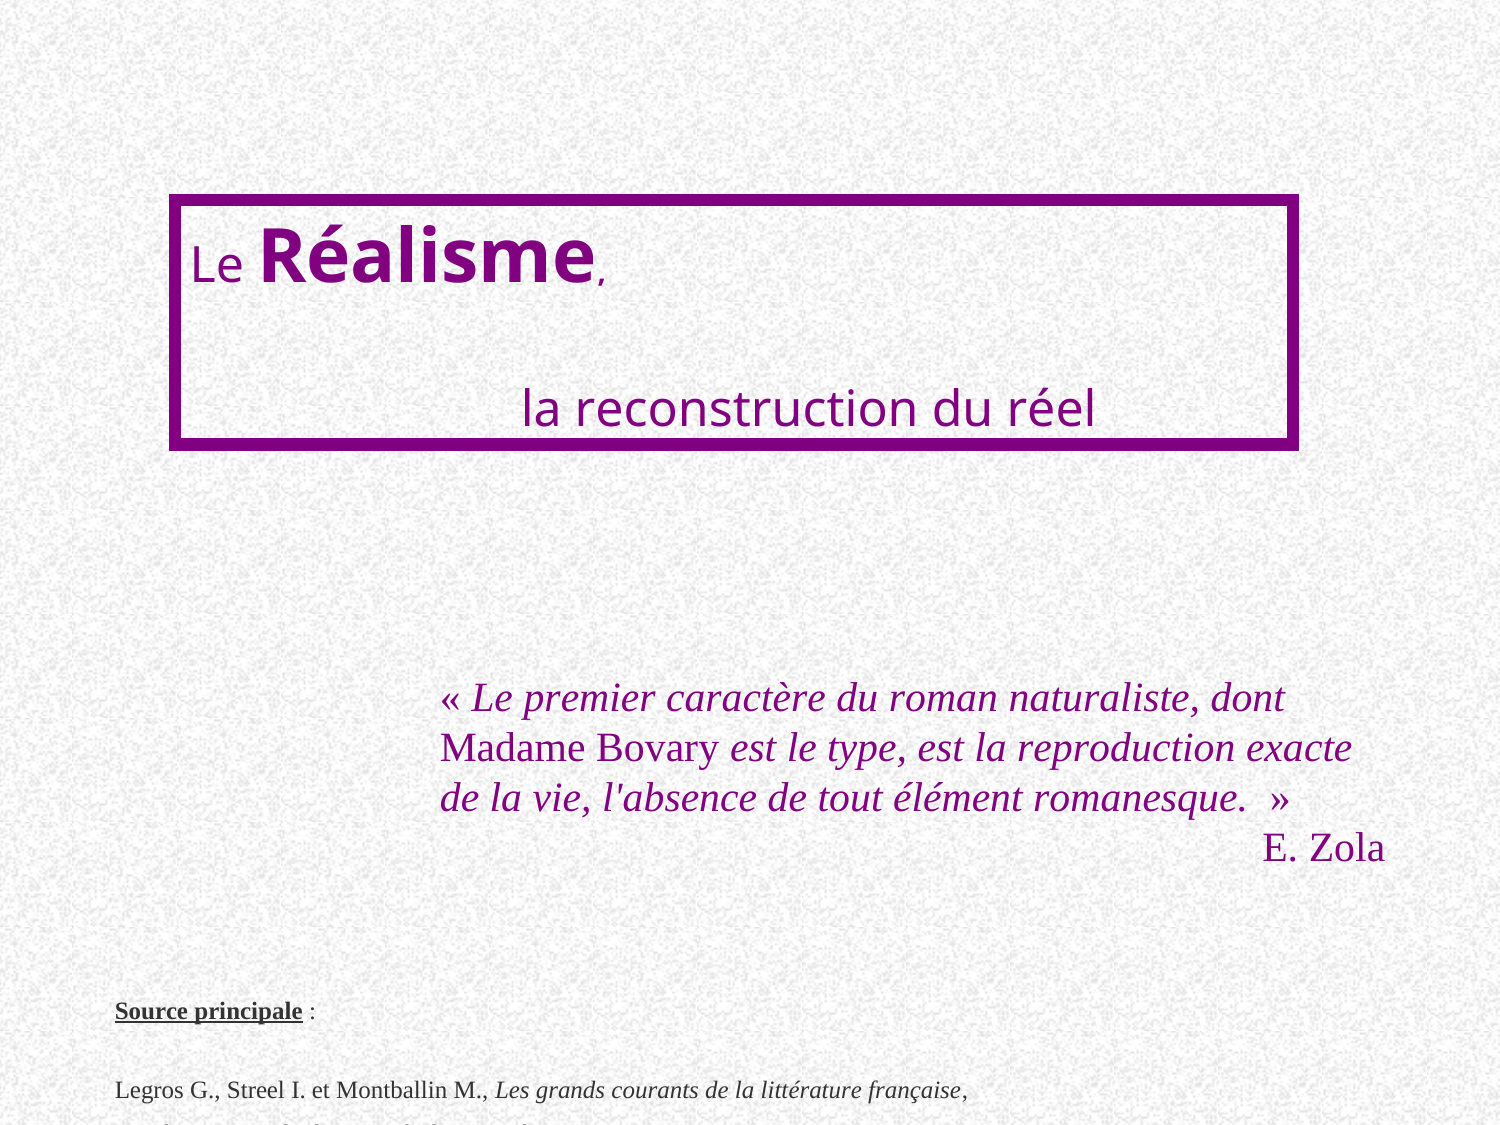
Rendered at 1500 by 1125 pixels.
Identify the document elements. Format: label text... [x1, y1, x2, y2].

picture [0, 0, 1500, 1125]
text_box Source principale : Legros G., Streel I. et Montballin M., Les grands courants de la littérature française, Actualquarto, SA Ed. Altiora Averbode, 2003. isbn : 90-317-1970-6 [99, 975, 1026, 1125]
text_box Le Réalisme, la reconstruction du réel [174, 200, 1293, 445]
text_box « Le premier caractère du roman naturaliste, dont Madame Bovary est le type, est la reproduction exacte de la vie, l'absence de tout élément romanesque. » E. Zola [425, 662, 1401, 878]
